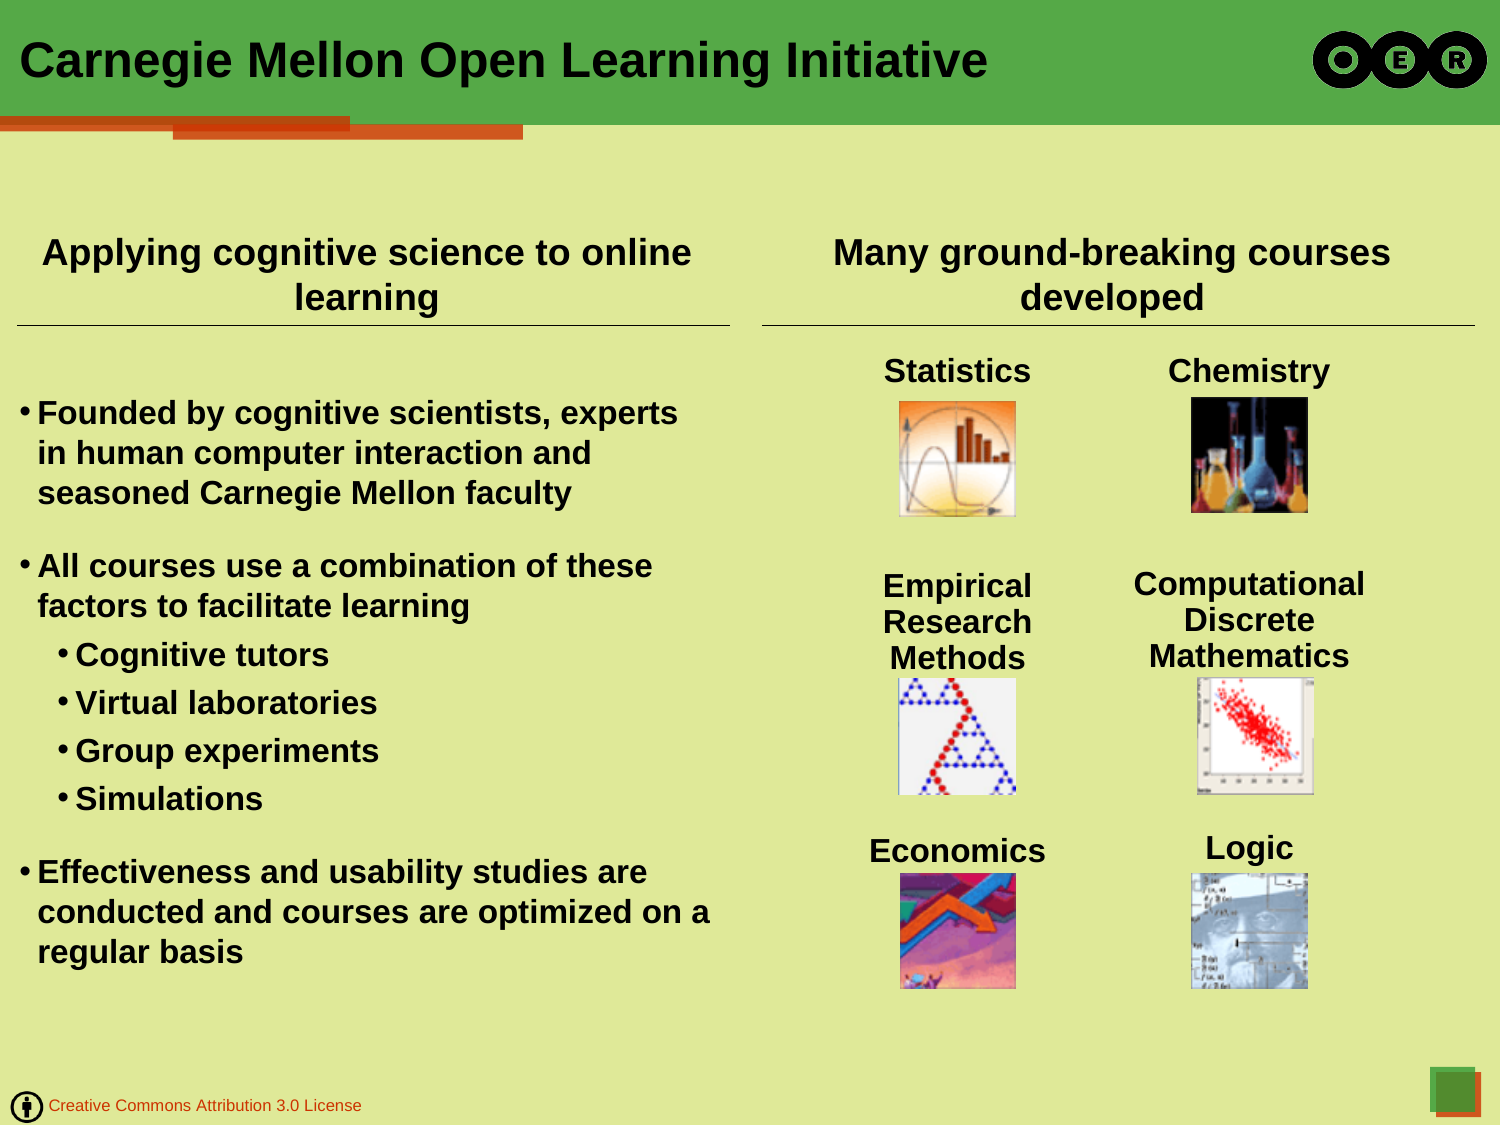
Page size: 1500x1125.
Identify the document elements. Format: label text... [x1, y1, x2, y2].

picture [898, 685, 1016, 795]
picture [1191, 398, 1308, 513]
text_box Computational Discrete Mathematics [1113, 559, 1386, 683]
text_box Statistics [869, 341, 1047, 398]
picture [900, 877, 1016, 989]
text_box Many ground-breaking courses developed [749, 220, 1476, 327]
text_box Chemistry [1153, 341, 1346, 398]
picture [899, 401, 1016, 517]
picture [1197, 683, 1314, 795]
text_box Applying cognitive science to online learning [4, 220, 730, 327]
text_box Founded by cognitive scientists, experts in human computer interaction and seasoned Carnegie Mellon faculty All courses use a combination of these factors to facilitate learning Cognitive tutors Virtual laboratories Group experiments Simulations Effectiveness and usability studies are conducted and courses are optimized on a regular basis [4, 383, 730, 979]
picture [1306, 31, 1494, 94]
text_box Carnegie Mellon Open Learning Initiative [4, 27, 1293, 97]
picture [1191, 875, 1308, 989]
text_box Economics [849, 821, 1067, 877]
picture [7, 1088, 46, 1125]
text_box Logic [1162, 823, 1337, 875]
text_box Empirical Research Methods [841, 560, 1074, 685]
